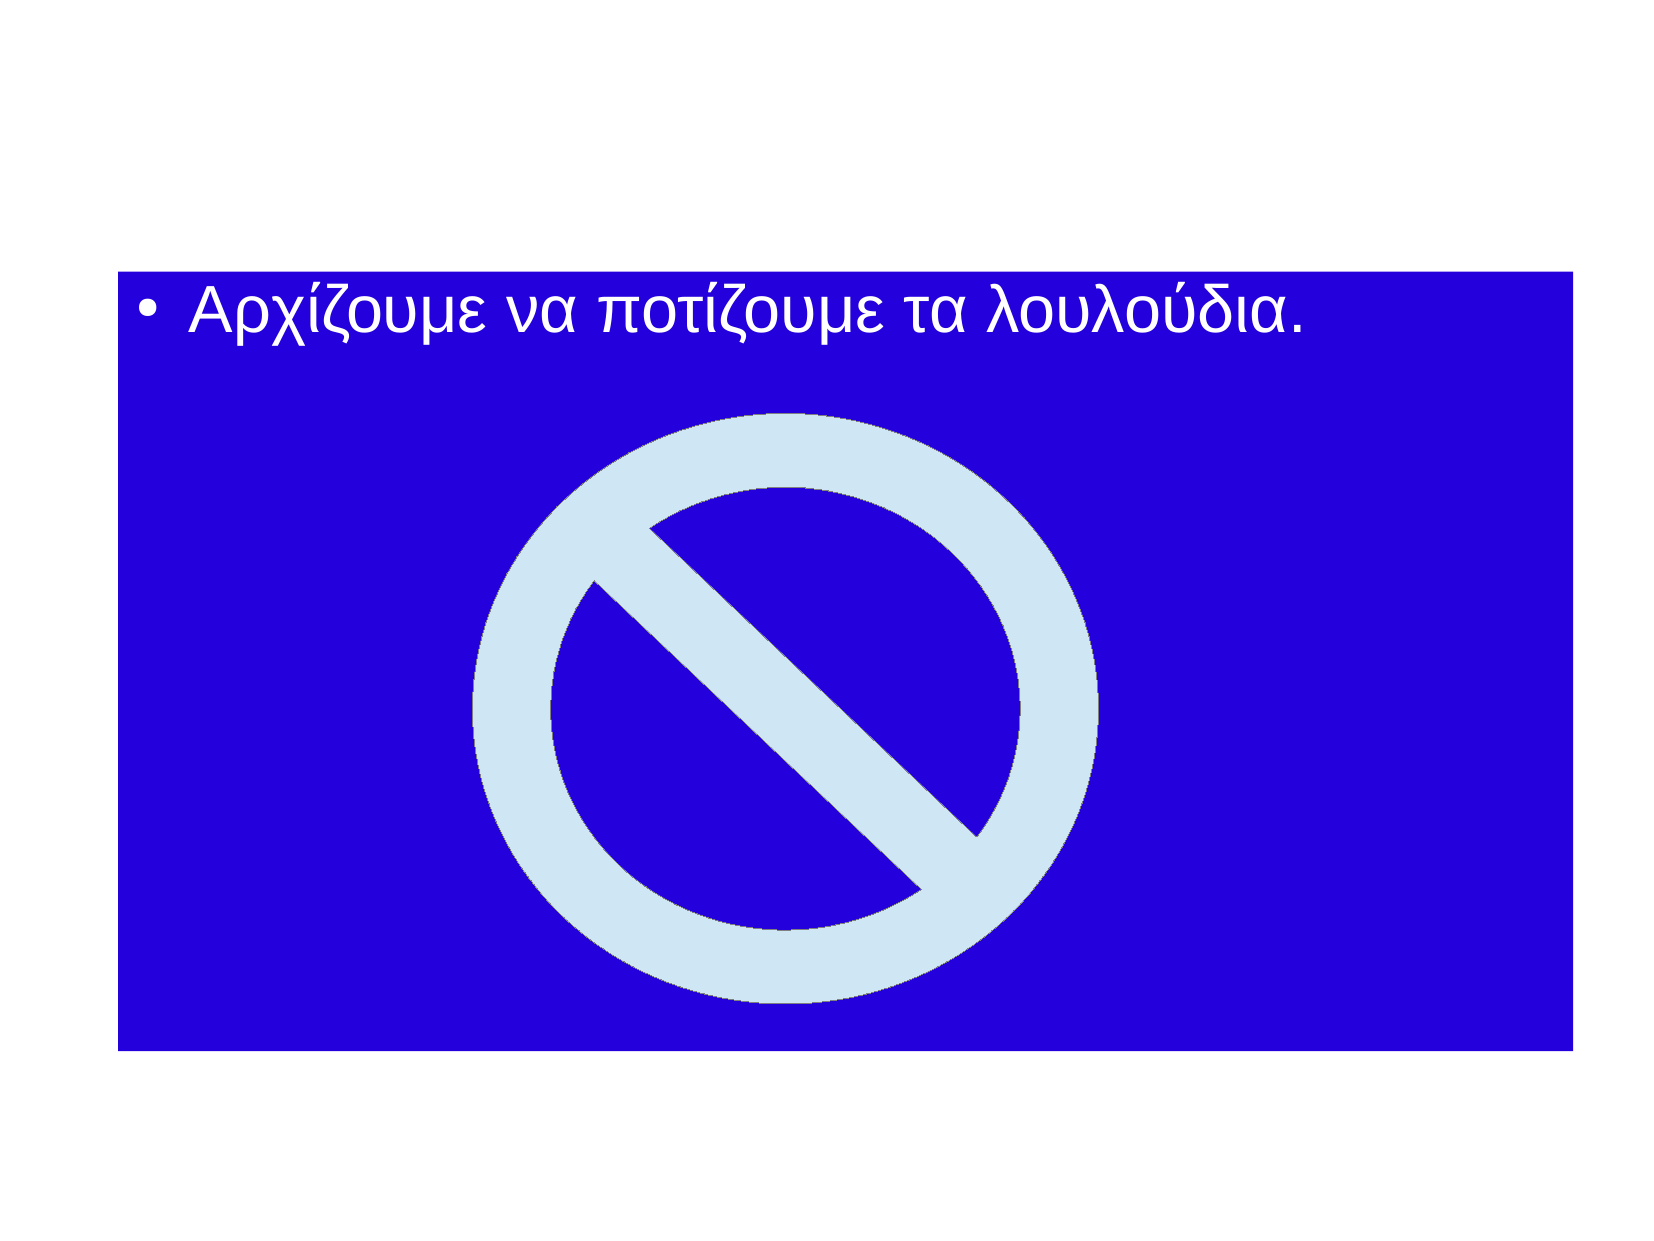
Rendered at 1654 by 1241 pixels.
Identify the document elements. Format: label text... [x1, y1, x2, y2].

list Αρχίζουμε να ποτίζουμε τα λουλούδια. [118, 271, 1574, 1052]
text_box [472, 413, 1099, 1004]
